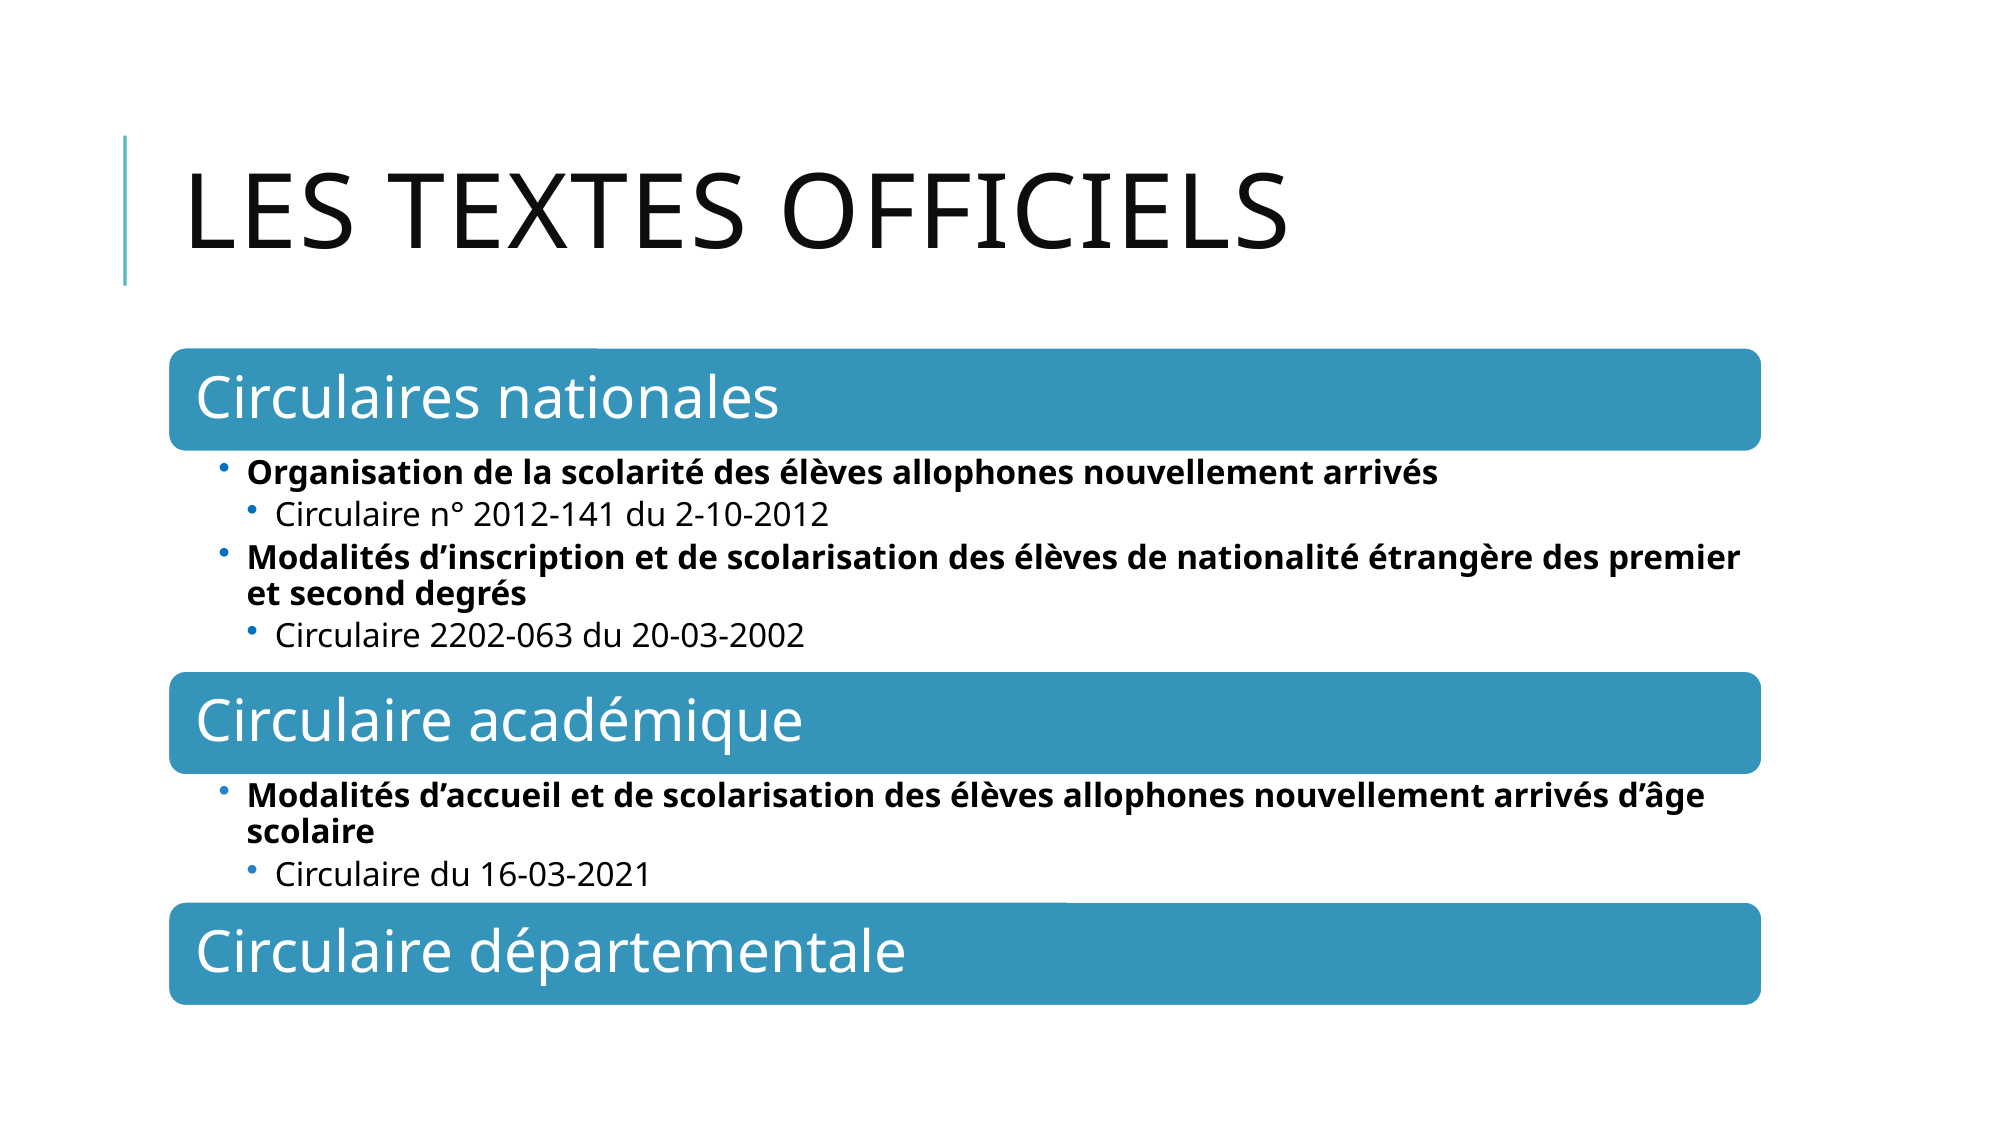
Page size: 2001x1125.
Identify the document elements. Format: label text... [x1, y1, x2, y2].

title Les textes officiels [168, 96, 1763, 342]
text_box Modalités d’accueil et de scolarisation des élèves allophones nouvellement arrivés d’âge scolaire​ Circulaire du 16-03-2021 [167, 775, 1763, 902]
text_box Circulaire académique [167, 670, 1763, 775]
text_box Circulaires nationales [167, 347, 1763, 452]
text_box Organisation de la scolarité des élèves allophones nouvellement arrivés​ Circulaire n° 2012-141 du 2-10-2012​ Modalités d’inscription et de scolarisation des élèves de nationalité étrangère des premier et second degrés​ Circulaire 2202-063 du 20-03-2002​ [167, 452, 1763, 671]
text_box Circulaire départementale [167, 901, 1763, 1007]
